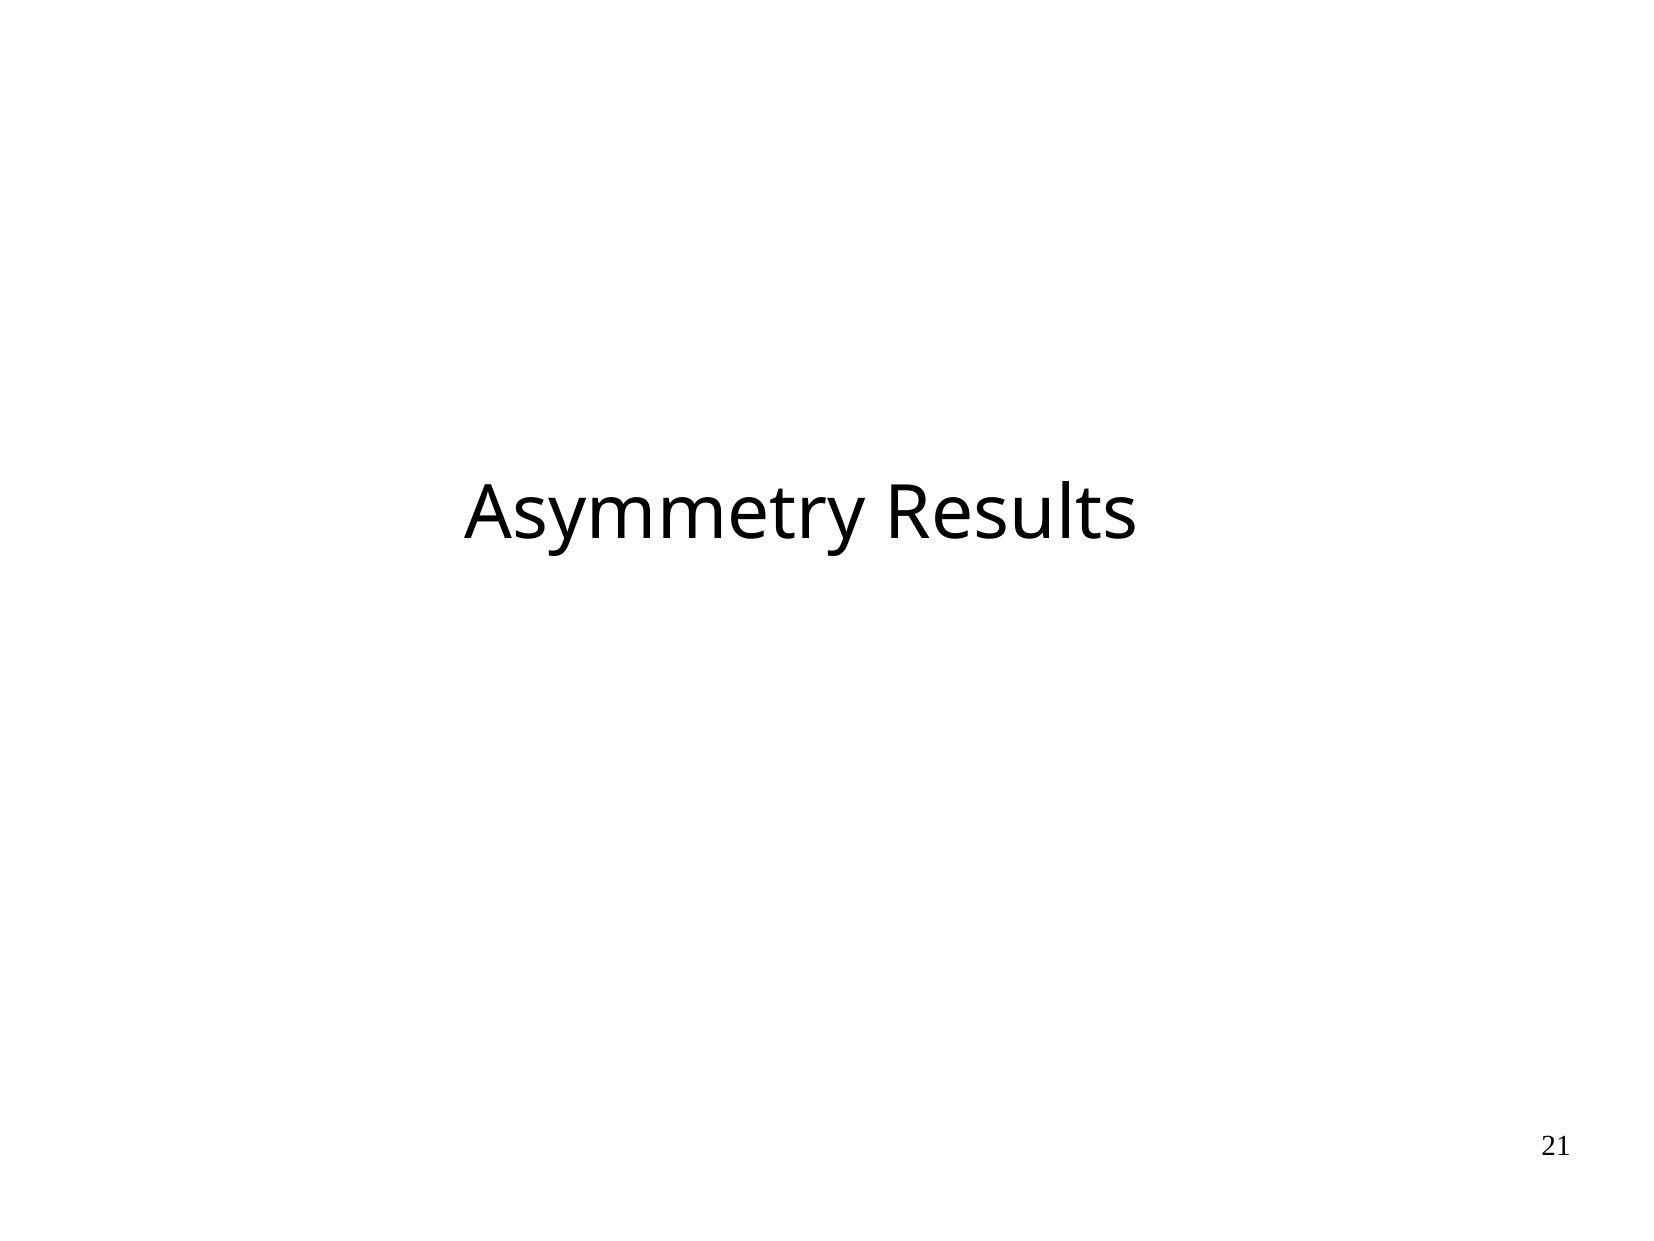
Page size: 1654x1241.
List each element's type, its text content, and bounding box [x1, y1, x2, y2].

text_box Asymmetry Results [450, 464, 1157, 563]
